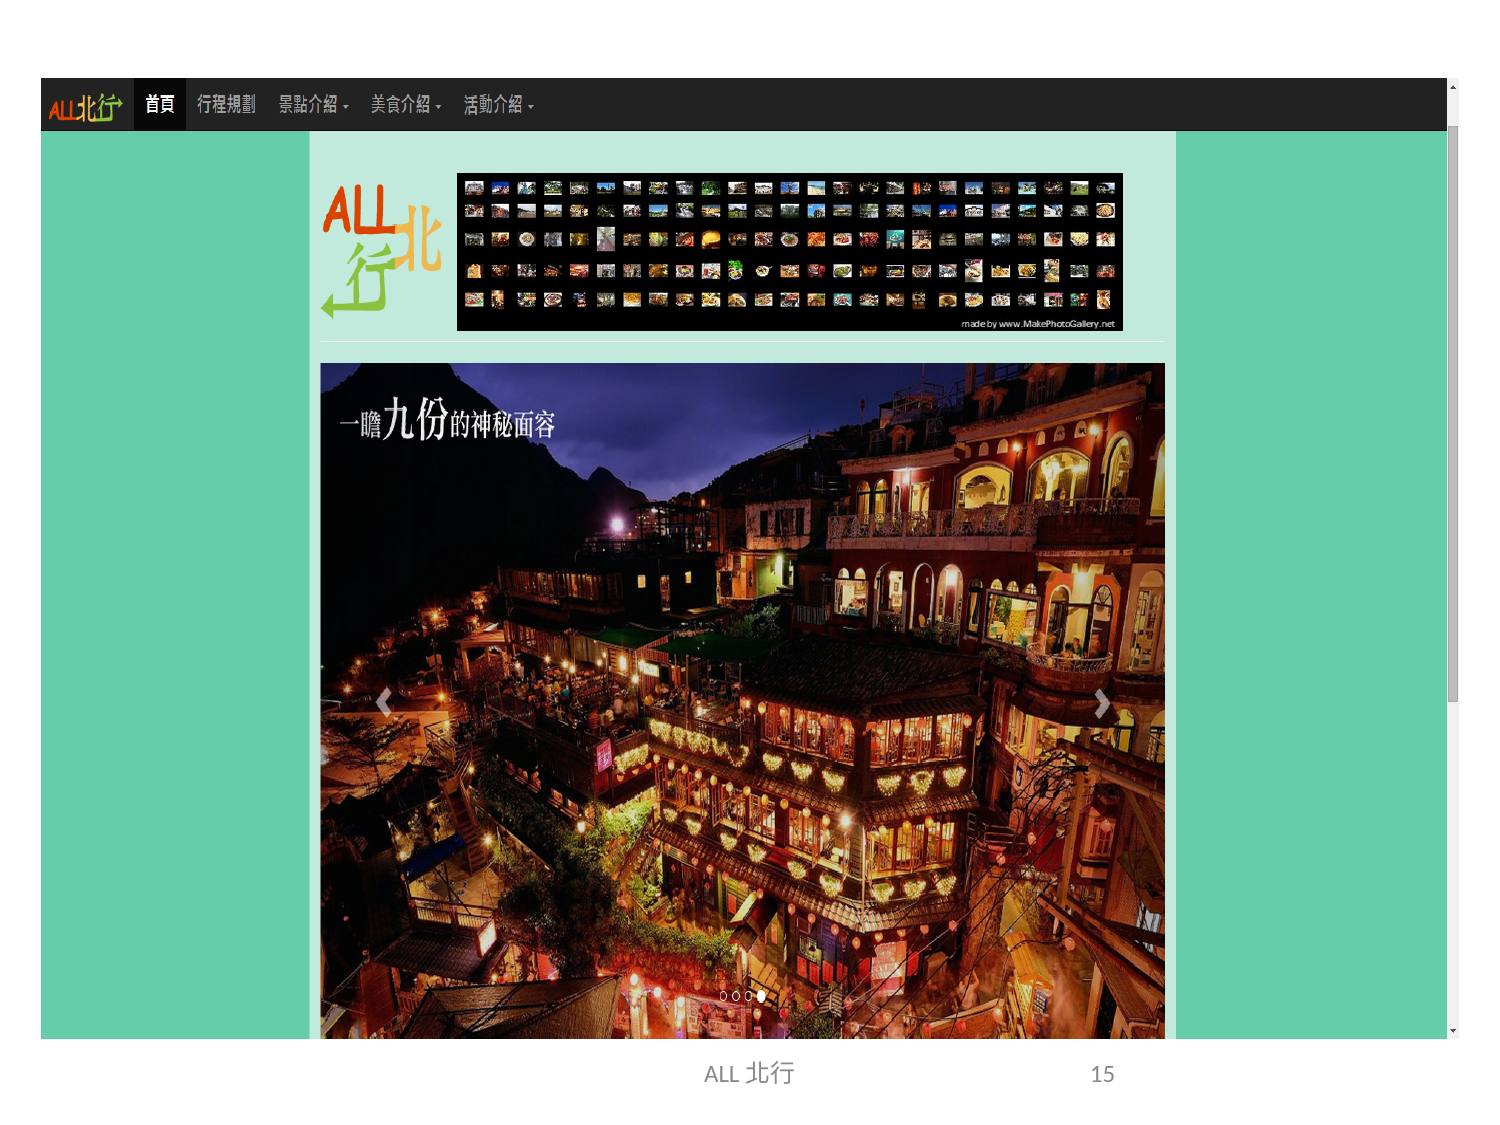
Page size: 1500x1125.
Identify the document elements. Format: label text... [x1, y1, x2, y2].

text_box ALL北行 [512, 1042, 988, 1103]
picture [41, 78, 1459, 1039]
text_box 15 [1074, 1042, 1426, 1103]
